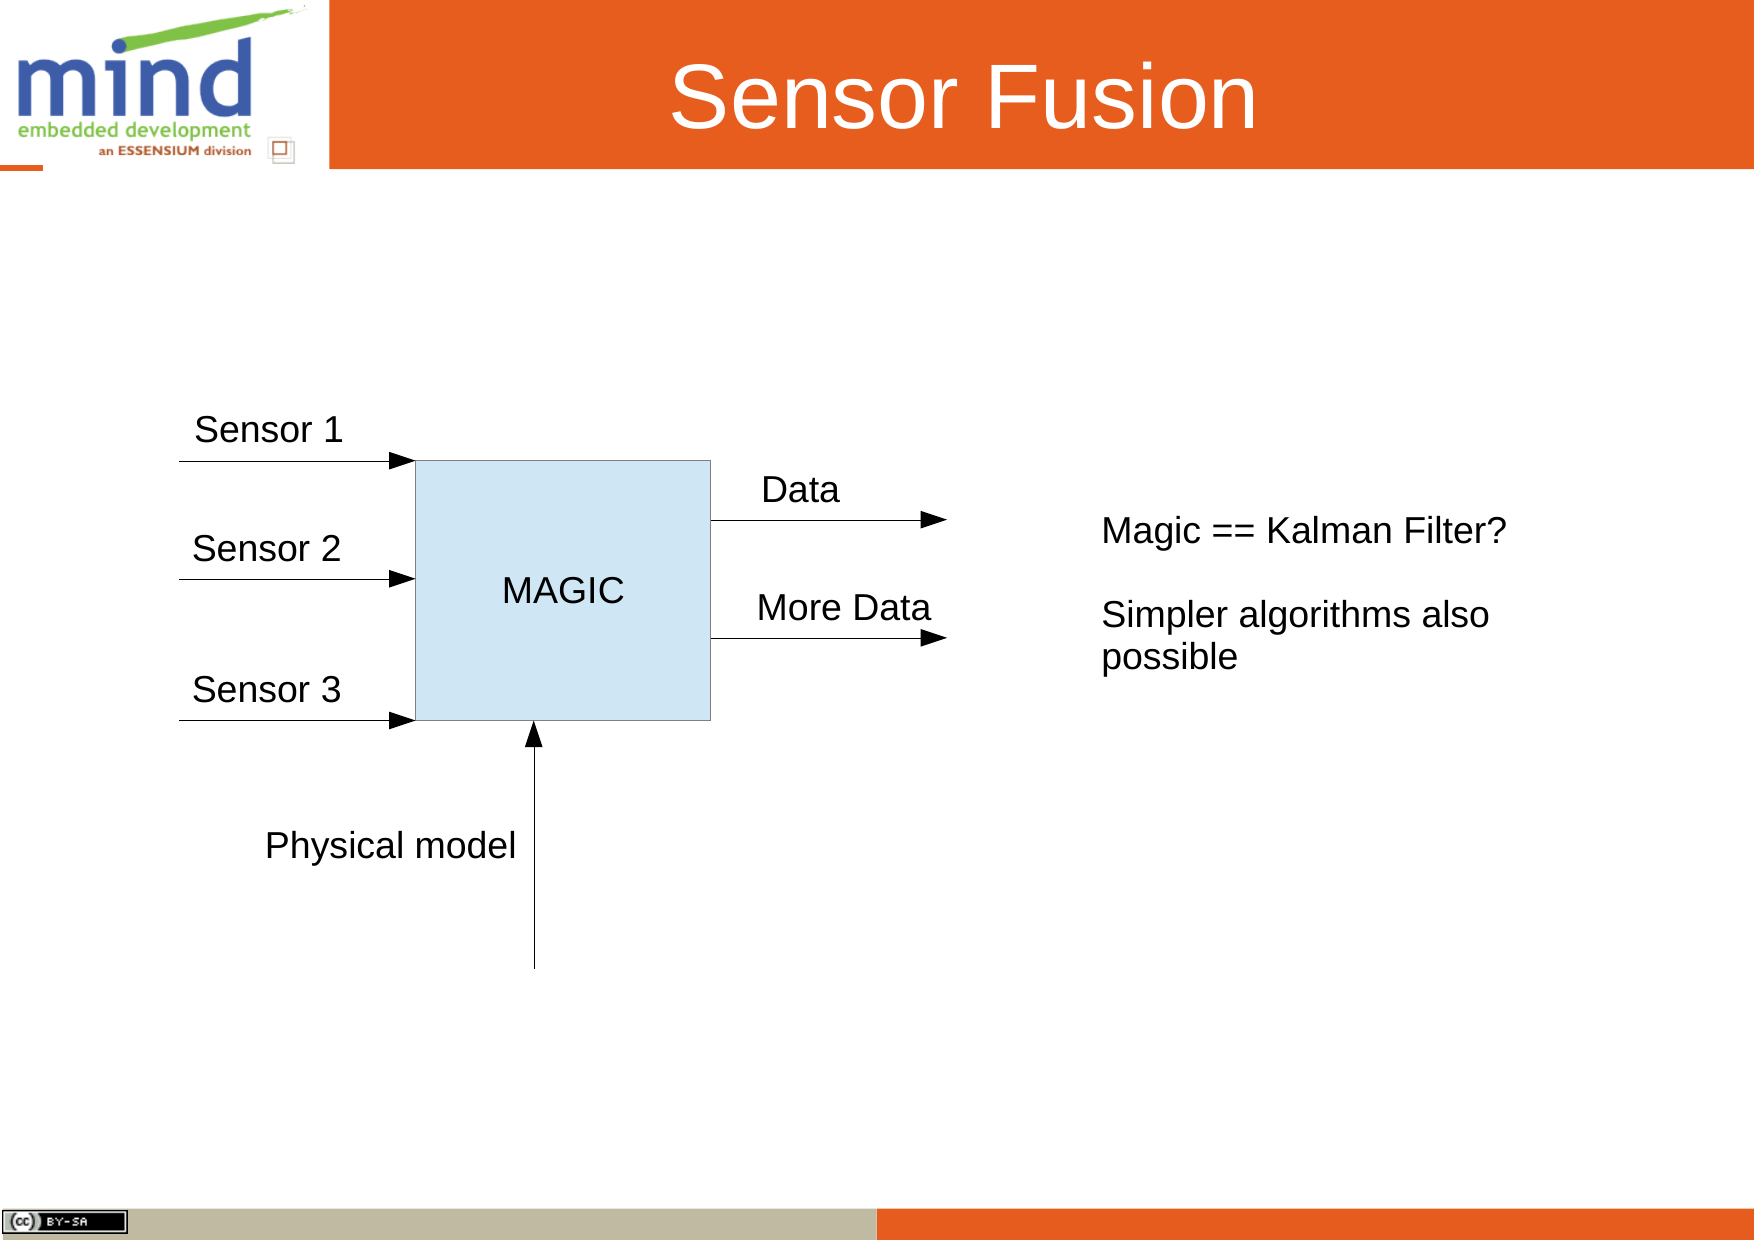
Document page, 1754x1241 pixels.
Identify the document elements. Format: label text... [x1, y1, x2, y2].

text_box Data [746, 460, 856, 518]
picture [5, 5, 175, 164]
text_box Sensor 1 [179, 401, 359, 459]
text_box Sensor 2 [177, 519, 357, 577]
picture [2, 1210, 128, 1234]
text_box More Data [741, 578, 947, 636]
text_box MAGIC [415, 460, 711, 721]
text_box Magic == Kalman Filter? Simpler algorithms also possible [1086, 502, 1548, 686]
text_box Physical model [250, 817, 532, 875]
title Sensor Fusion [175, 0, 1754, 201]
text_box Sensor 3 [177, 661, 357, 719]
